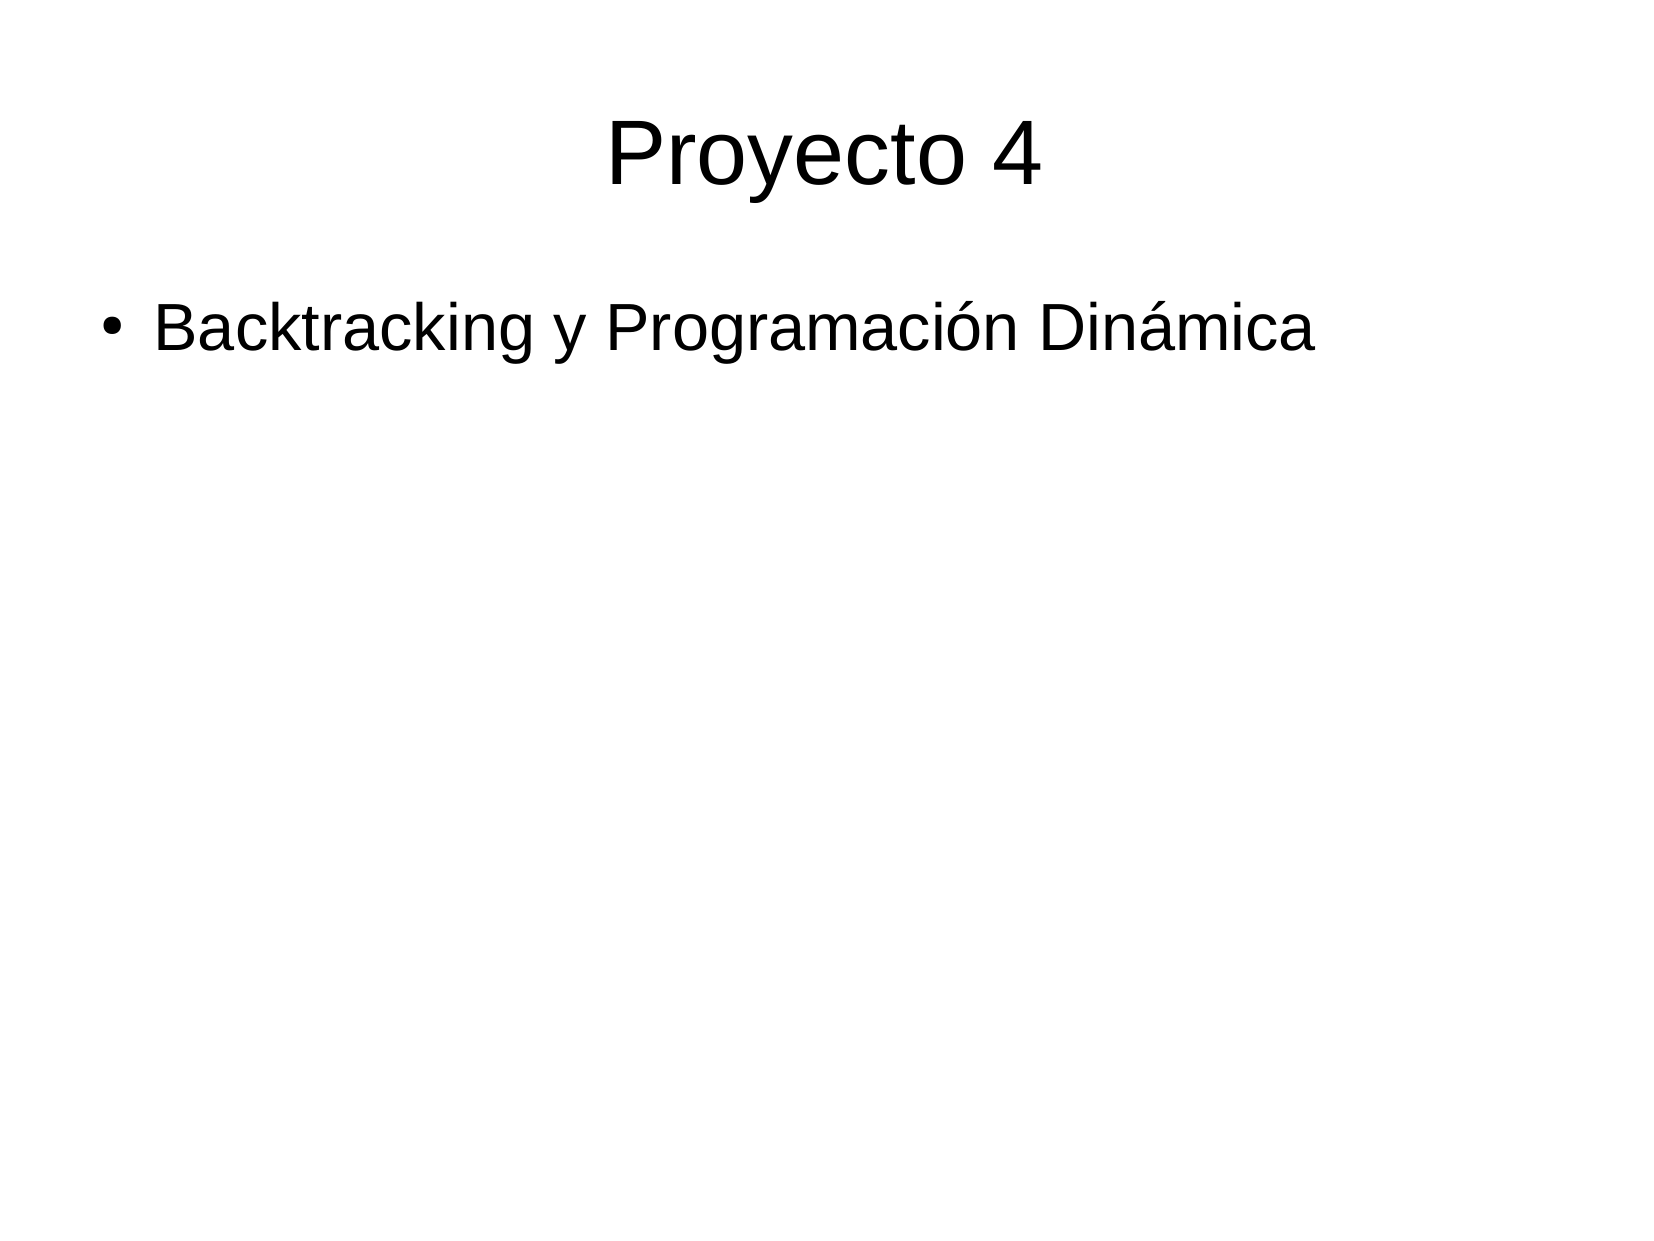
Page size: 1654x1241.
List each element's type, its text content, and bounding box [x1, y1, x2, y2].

title Proyecto 4 [82, 49, 1571, 257]
list Backtracking y Programación Dinámica [82, 290, 1571, 1010]
